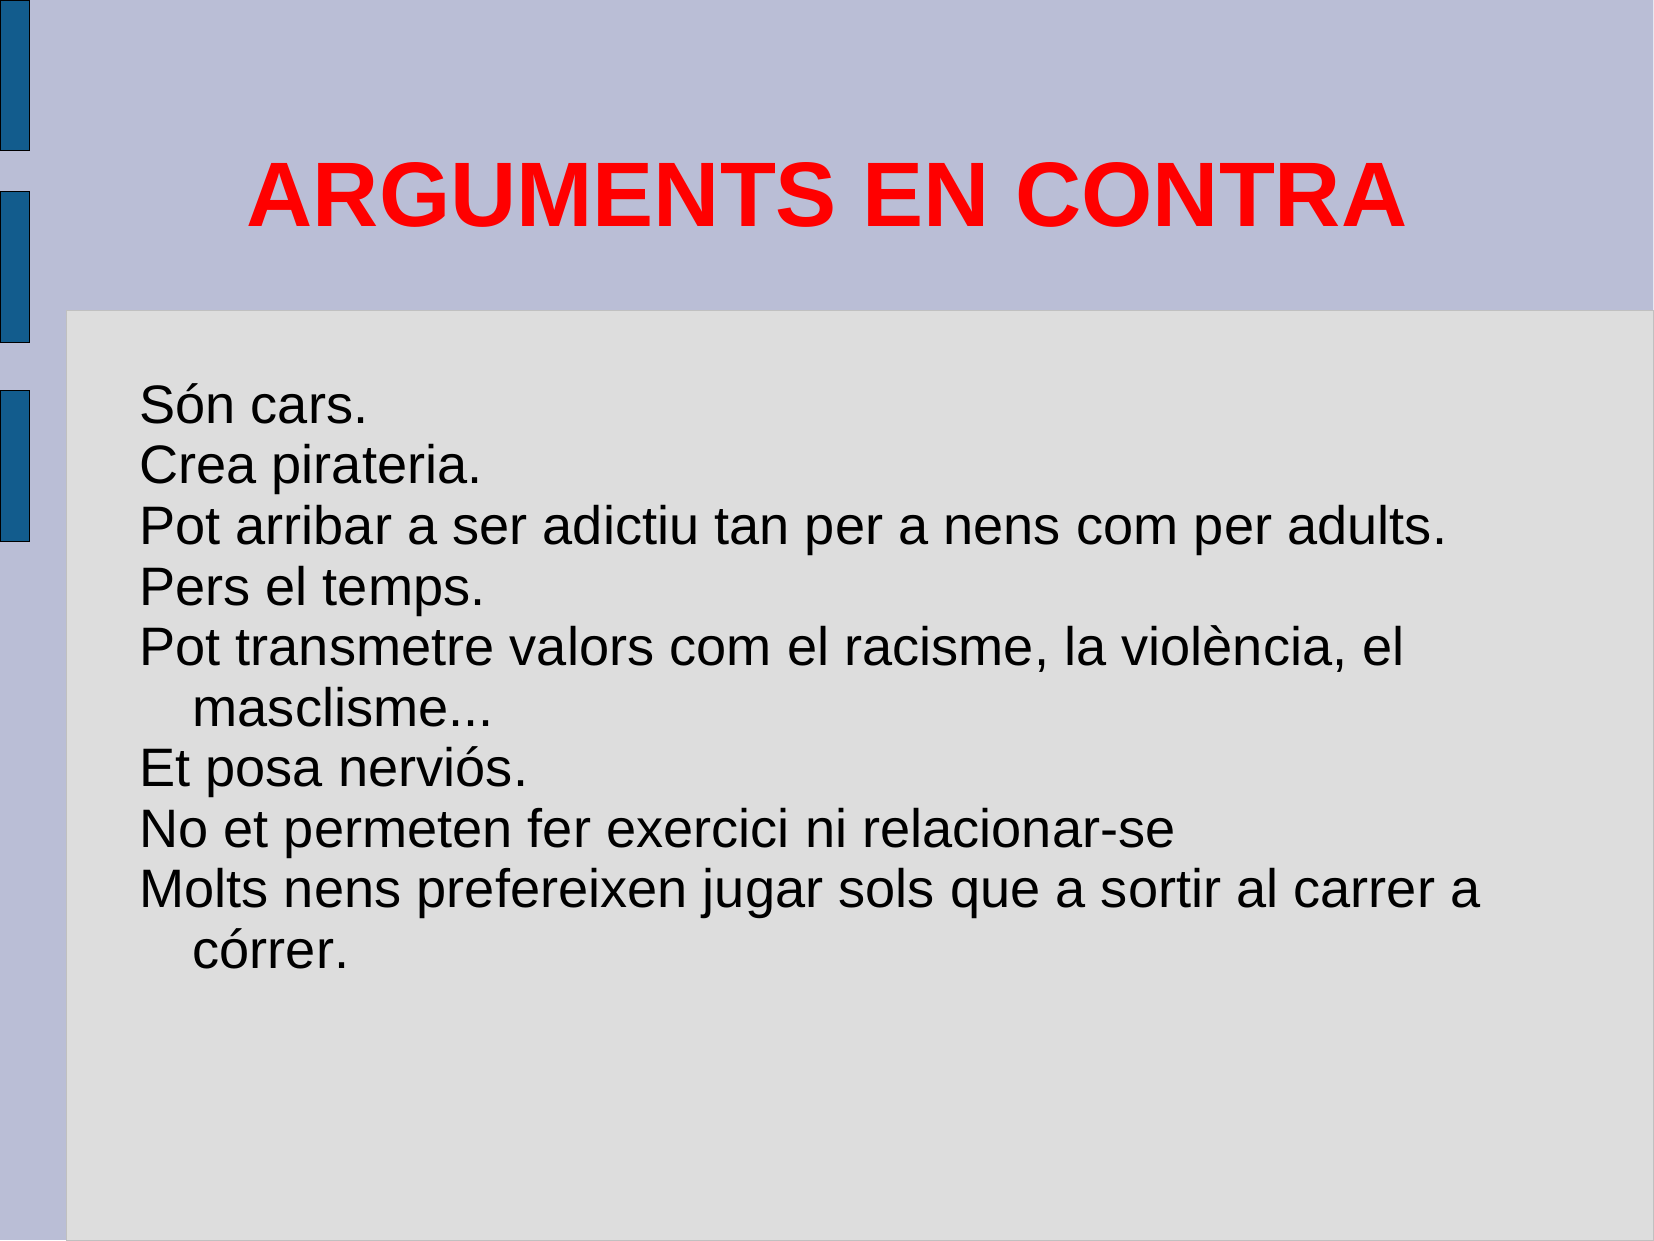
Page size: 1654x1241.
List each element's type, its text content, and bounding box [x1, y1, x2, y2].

list Són cars. Crea pirateria. Pot arribar a ser adictiu tan per a nens com per adults. Pers el temps. Pot transmetre valors com el racisme, la violència, el masclisme... Et posa nerviós. No et permeten fer exercici ni relacionar-se Molts nens prefereixen jugar sols que a sortir al carrer a córrer. [121, 374, 1595, 1093]
title ARGUMENTS EN CONTRA [121, 91, 1534, 299]
